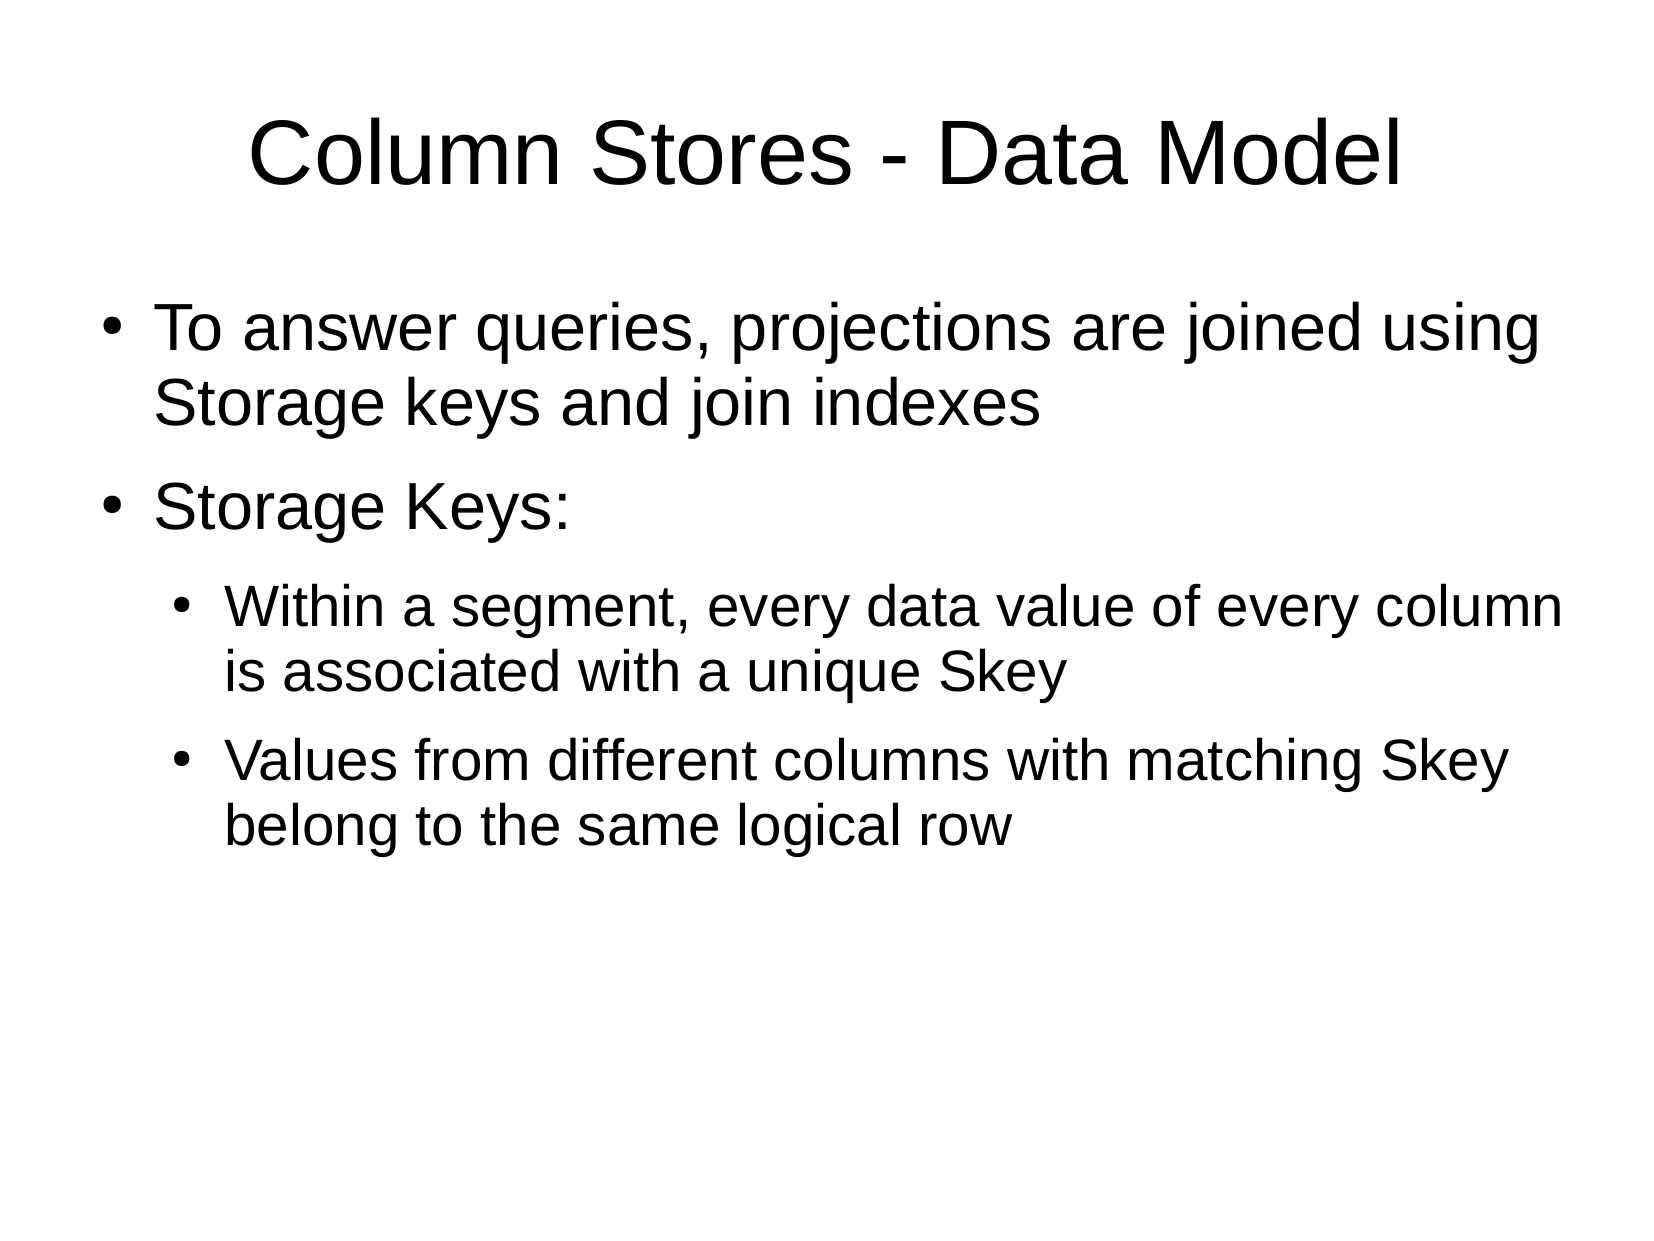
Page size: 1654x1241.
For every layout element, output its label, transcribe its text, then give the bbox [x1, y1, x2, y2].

list To answer queries, projections are joined using Storage keys and join indexes Storage Keys: Within a segment, every data value of every column is associated with a unique Skey Values from different columns with matching Skey belong to the same logical row [82, 290, 1571, 1109]
title Column Stores - Data Model [82, 56, 1571, 250]
